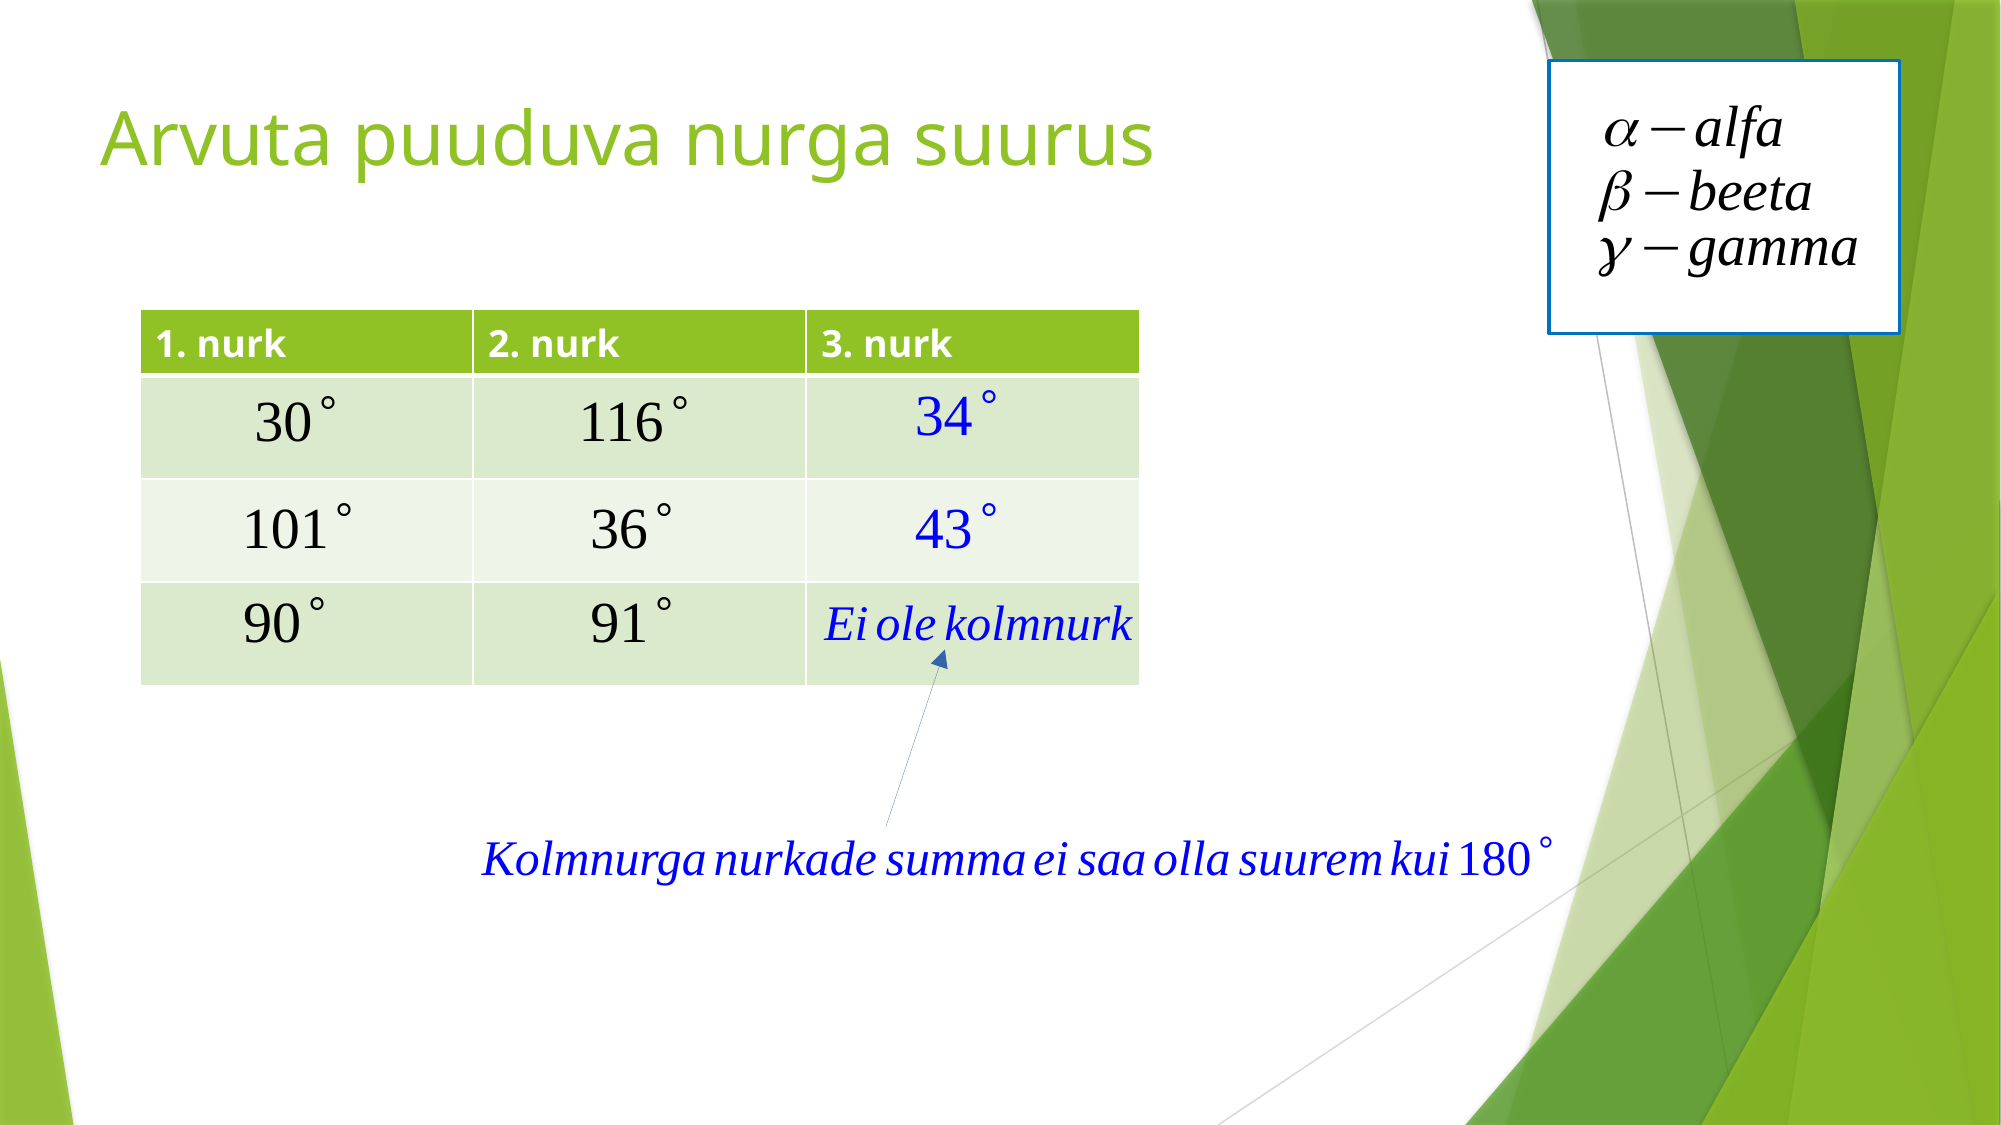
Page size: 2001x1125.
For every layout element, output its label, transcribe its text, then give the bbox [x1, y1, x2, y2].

chart [236, 590, 333, 655]
table_cell [934, 652, 1139, 685]
table_cell [141, 480, 472, 581]
chart [572, 389, 696, 455]
table_cell [807, 480, 1139, 581]
chart [236, 496, 360, 562]
text_box [1548, 60, 1900, 334]
table_cell [474, 583, 805, 685]
chart [583, 590, 680, 655]
table_header 2. nurk [474, 310, 805, 373]
chart [472, 830, 1560, 886]
table_header 1. nurk [141, 310, 472, 373]
chart [1588, 94, 1867, 280]
table_cell [807, 583, 1139, 685]
chart [907, 496, 1005, 562]
table_cell [474, 480, 805, 581]
table_cell [474, 378, 805, 478]
title Arvuta puuduva nurga suurus [85, 83, 1496, 300]
chart [583, 496, 680, 562]
table_cell [141, 378, 472, 478]
chart [814, 596, 1142, 652]
table_header 3. nurk [807, 310, 1139, 373]
table_cell [141, 583, 472, 685]
chart [248, 389, 344, 455]
table_cell [807, 378, 1139, 478]
chart [908, 383, 1006, 449]
